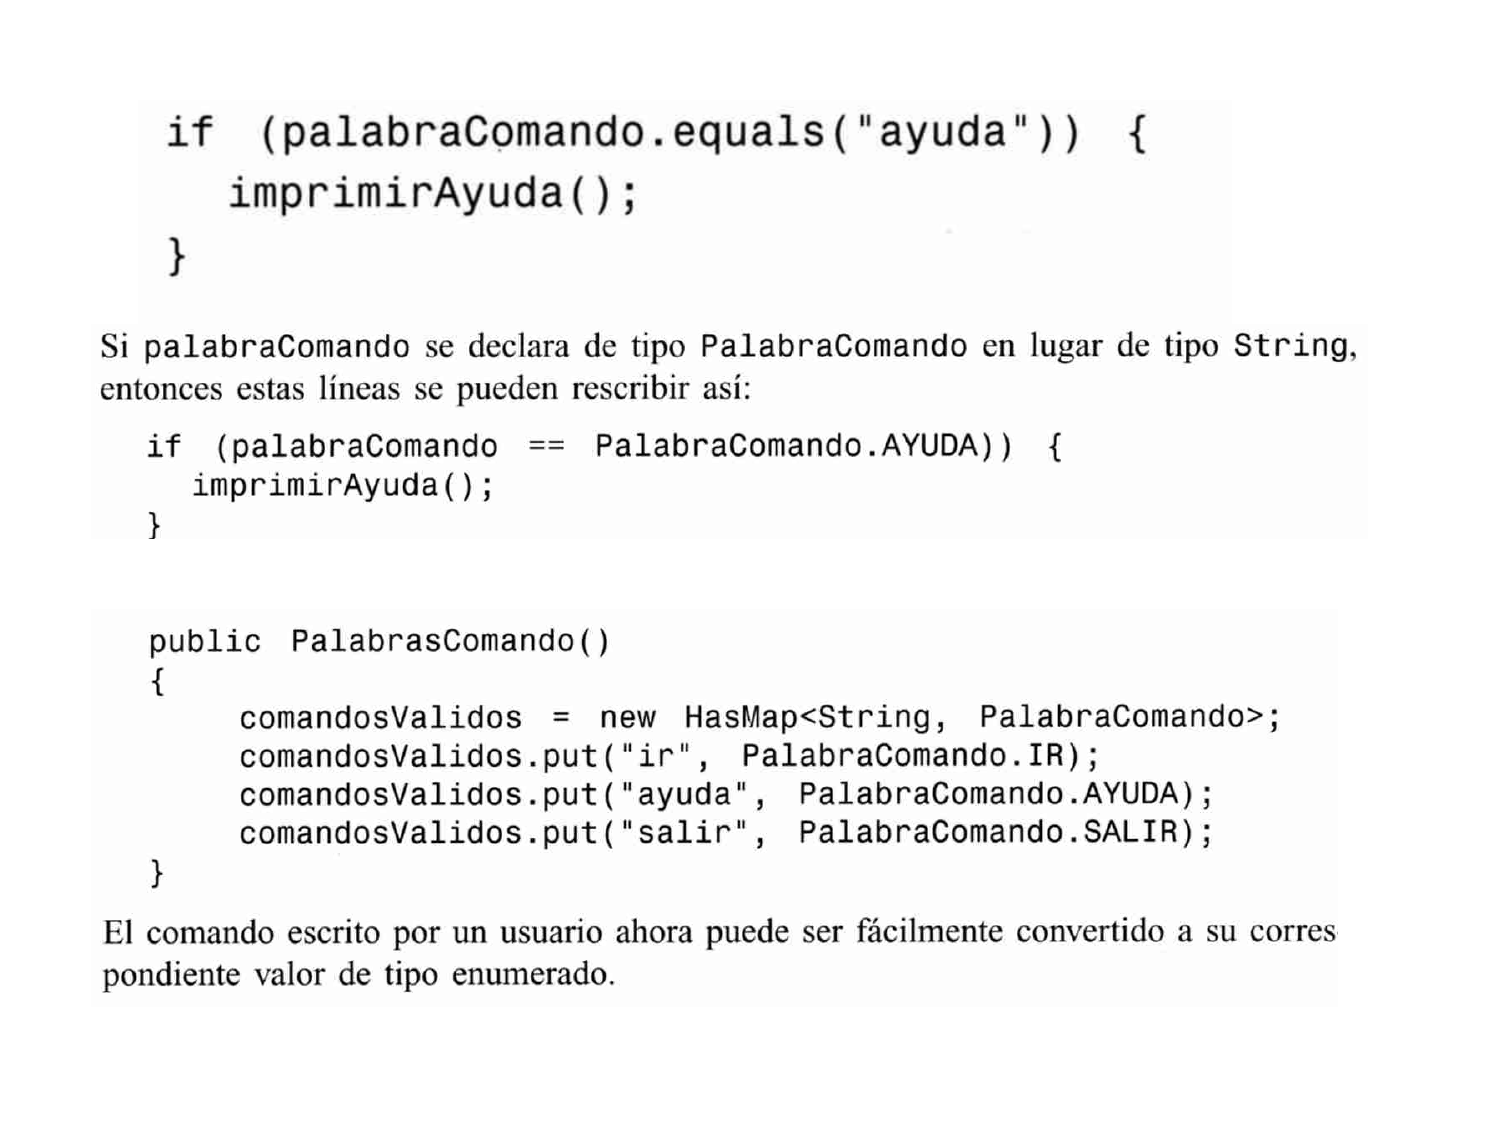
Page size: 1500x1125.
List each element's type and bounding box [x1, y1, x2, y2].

picture [91, 609, 1338, 1007]
picture [91, 100, 1368, 539]
